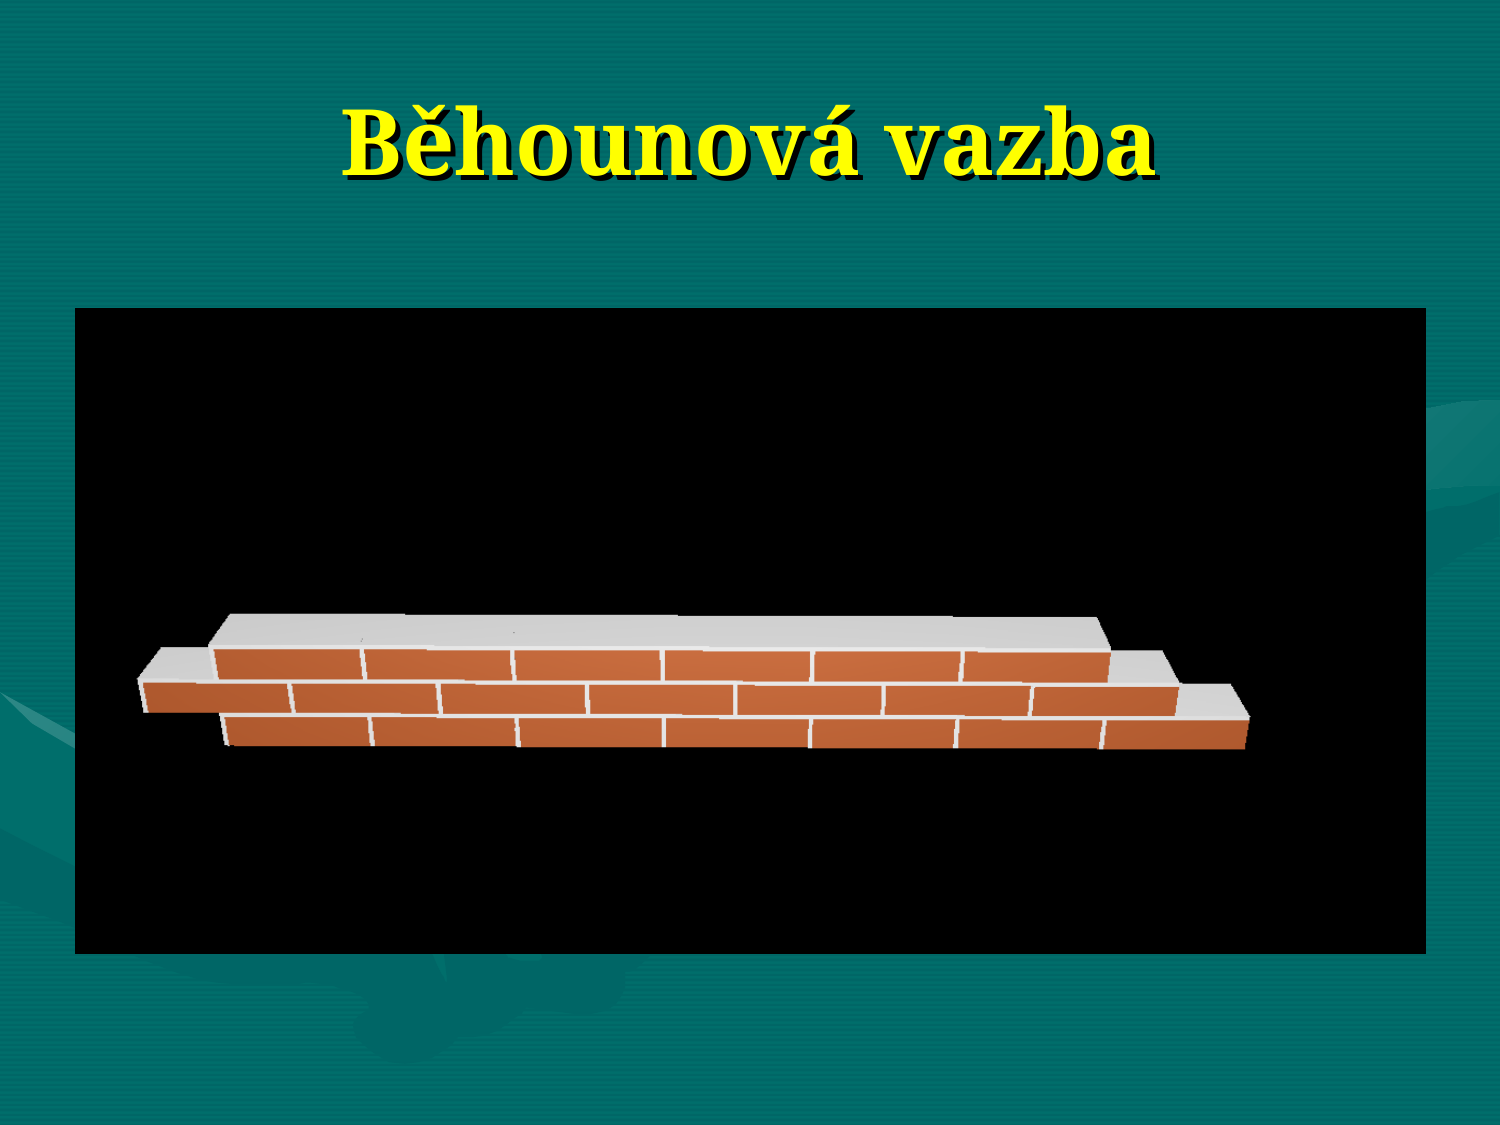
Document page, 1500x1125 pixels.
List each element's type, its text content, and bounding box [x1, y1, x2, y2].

title Běhounová vazba [75, 45, 1426, 233]
picture [75, 308, 1426, 954]
